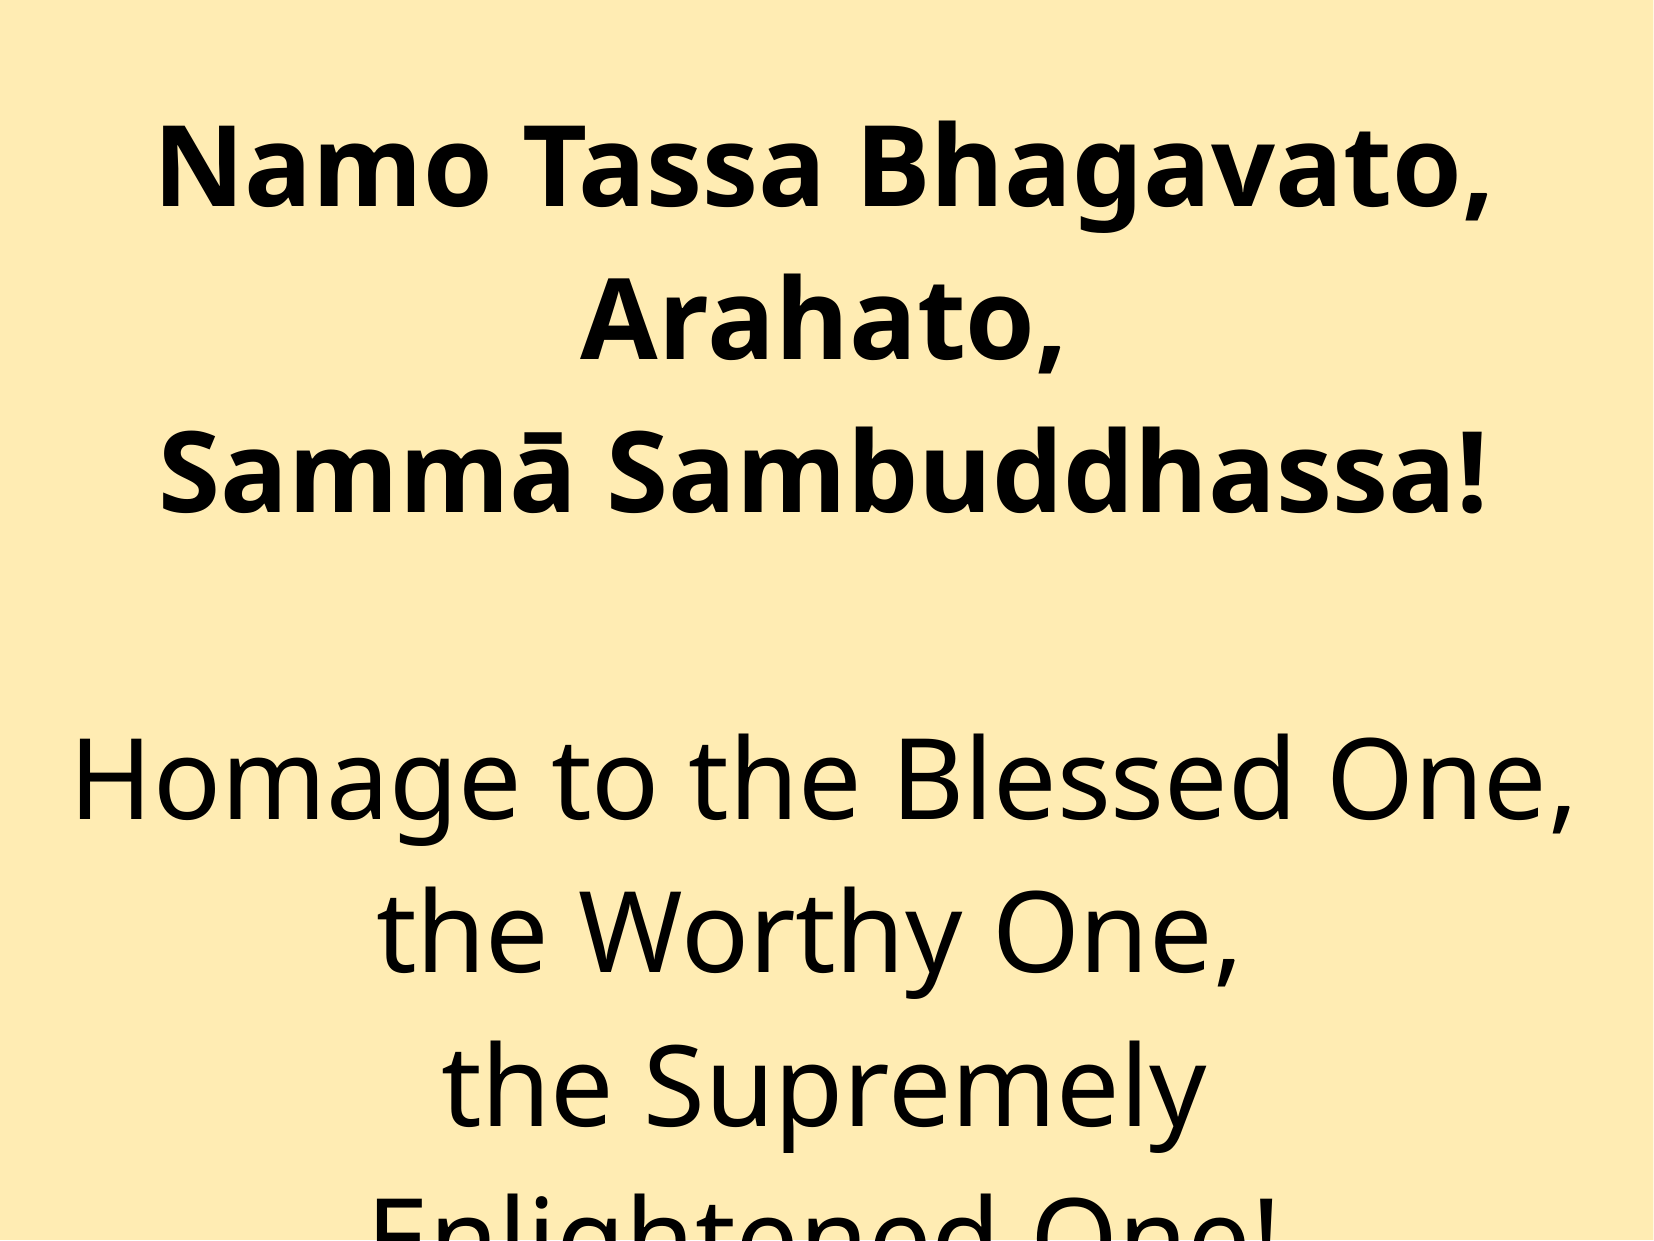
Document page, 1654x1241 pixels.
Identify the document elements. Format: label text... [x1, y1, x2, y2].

subtitle Namo Tassa Bhagavato, Arahato, Sammā Sambuddhassa! Homage to the Blessed One, the Worthy One, the Supremely Enlightened One! [0, 86, 1652, 1198]
